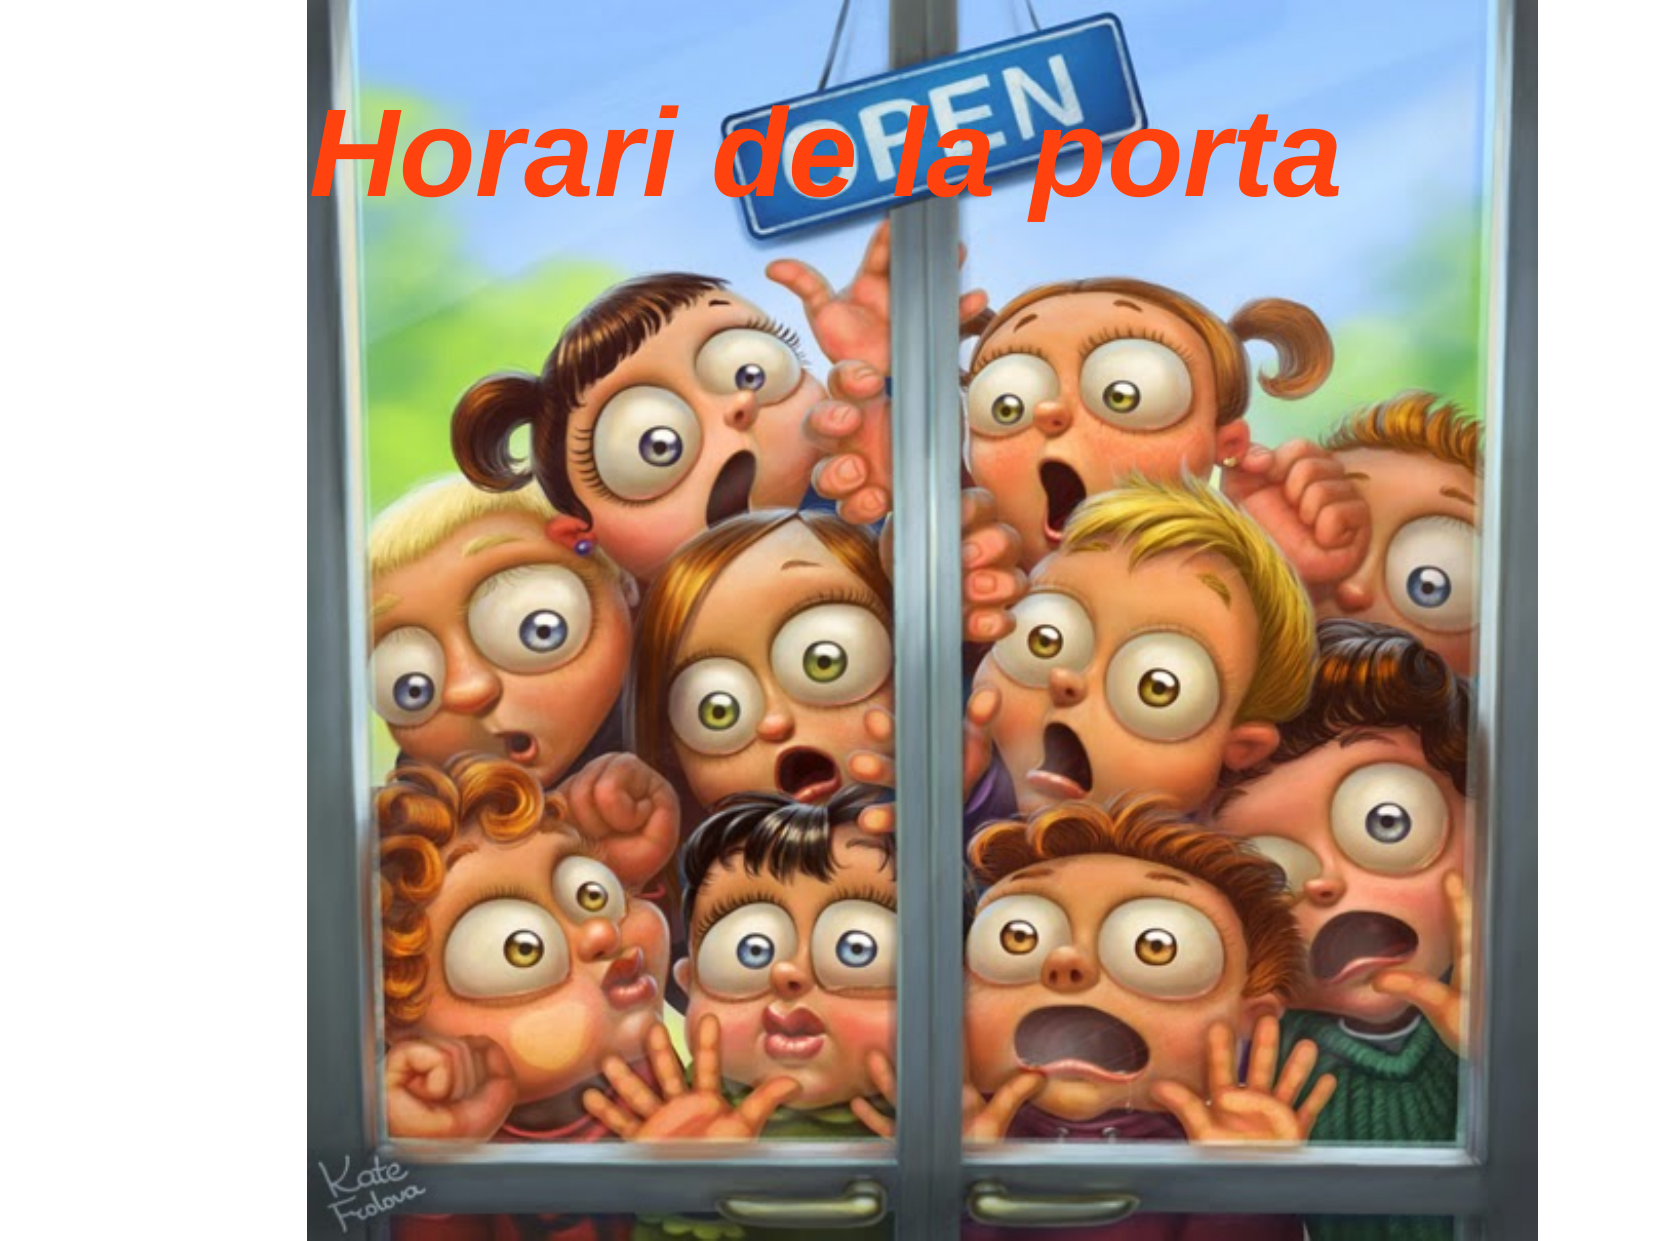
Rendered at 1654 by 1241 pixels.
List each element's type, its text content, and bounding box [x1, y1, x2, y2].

picture [307, 0, 1538, 49]
picture [307, 257, 1538, 1241]
title Horari de la porta [82, 49, 1571, 257]
